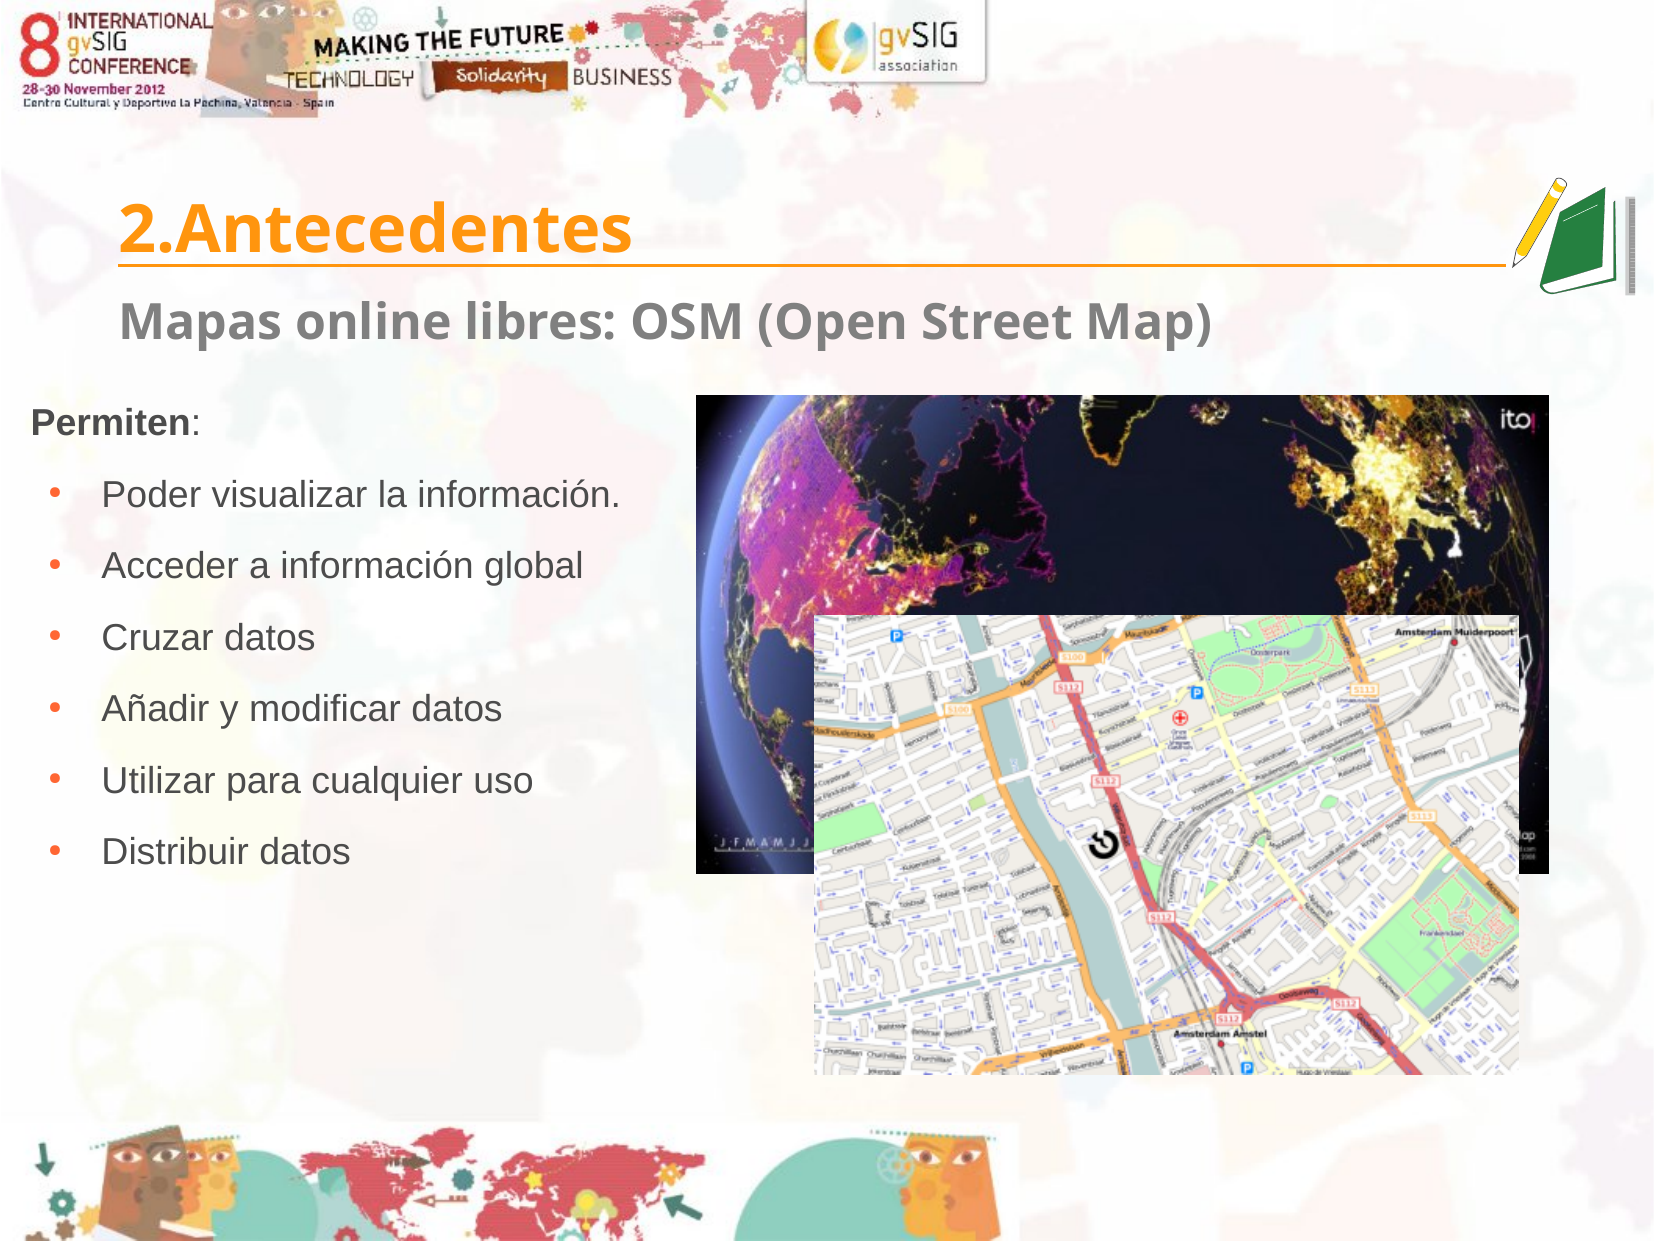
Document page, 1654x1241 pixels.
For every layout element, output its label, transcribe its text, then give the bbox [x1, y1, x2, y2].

picture [1, 0, 1654, 1241]
title 2.Antecedentes [118, 187, 1511, 266]
title Mapas online libres: OSM (Open Street Map) [118, 276, 1477, 365]
list Permiten: Poder visualizar la información. Acceder a información global Cruzar datos Añadir y modificar datos Utilizar para cualquier uso Distribuir datos [30, 401, 674, 1145]
